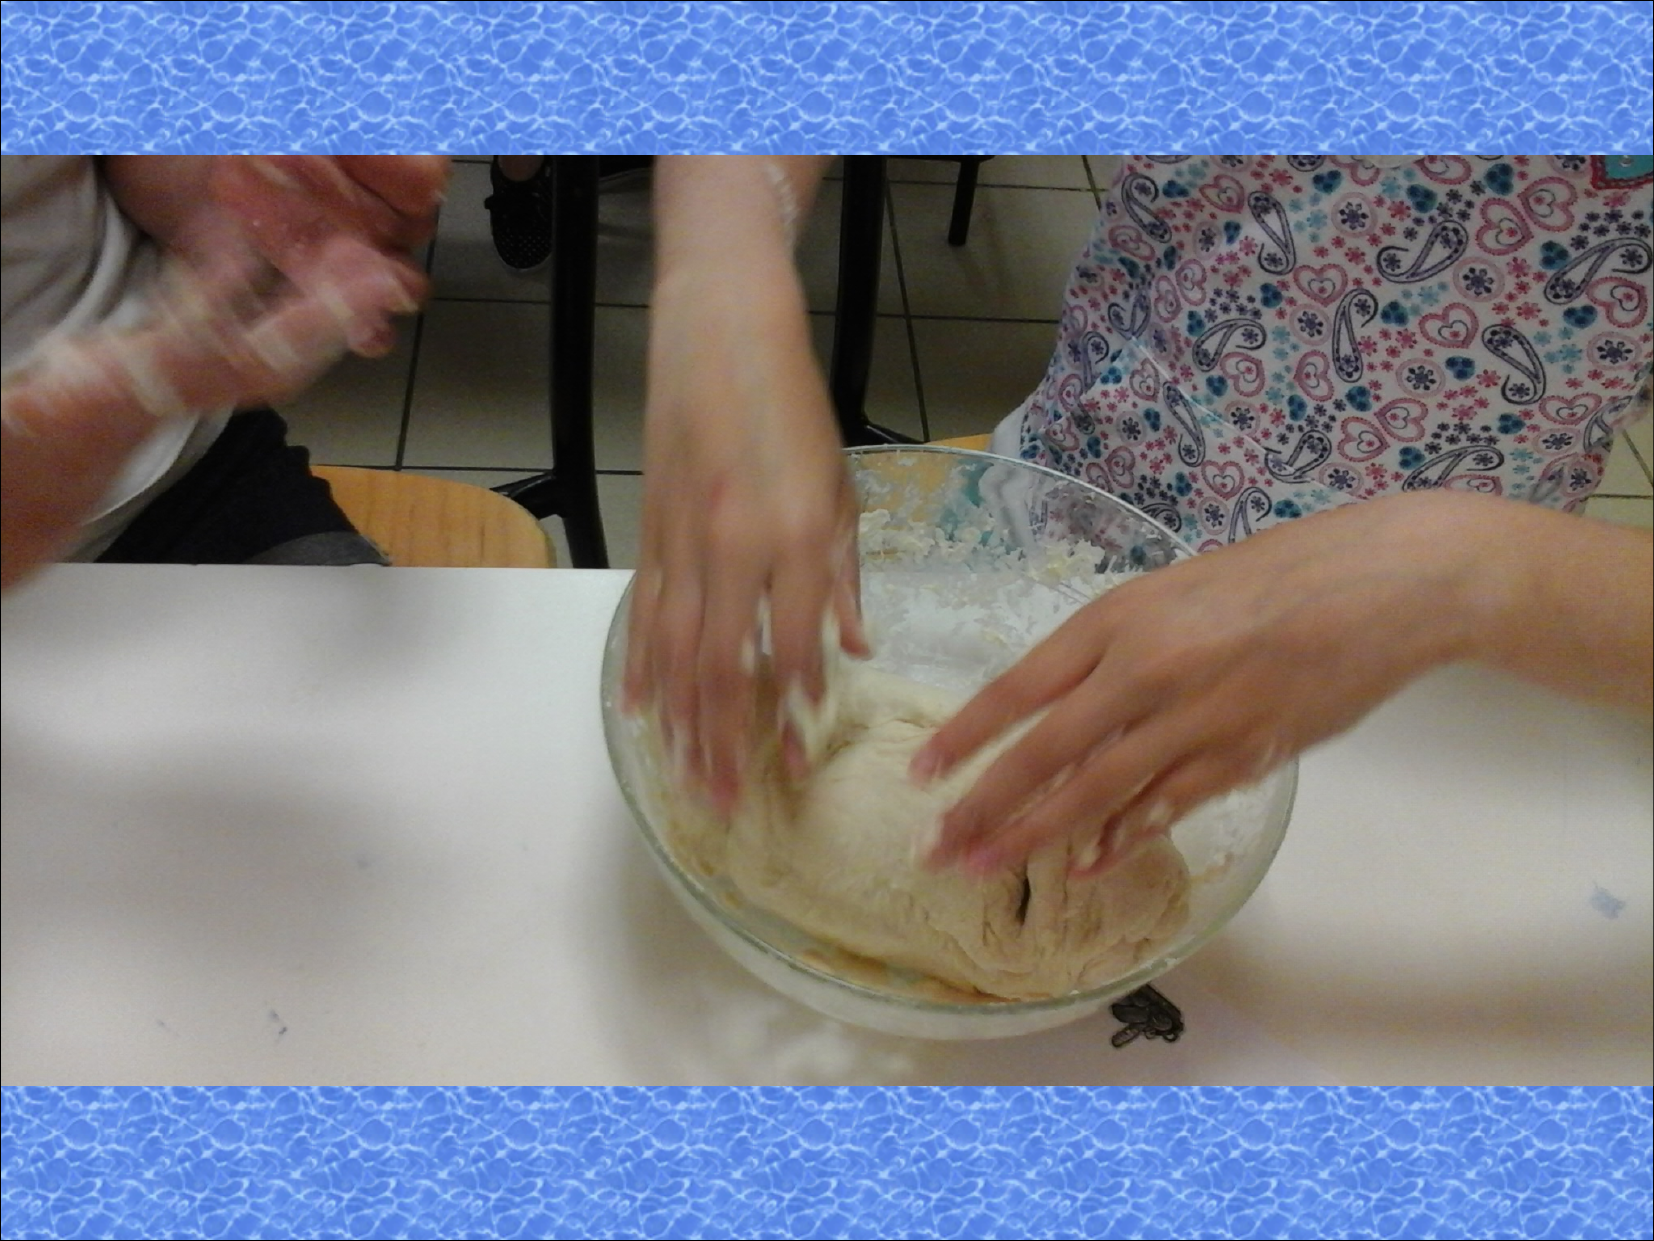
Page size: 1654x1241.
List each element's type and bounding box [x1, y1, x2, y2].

text_box [0, 0, 1654, 1241]
picture [1, 155, 1654, 1086]
